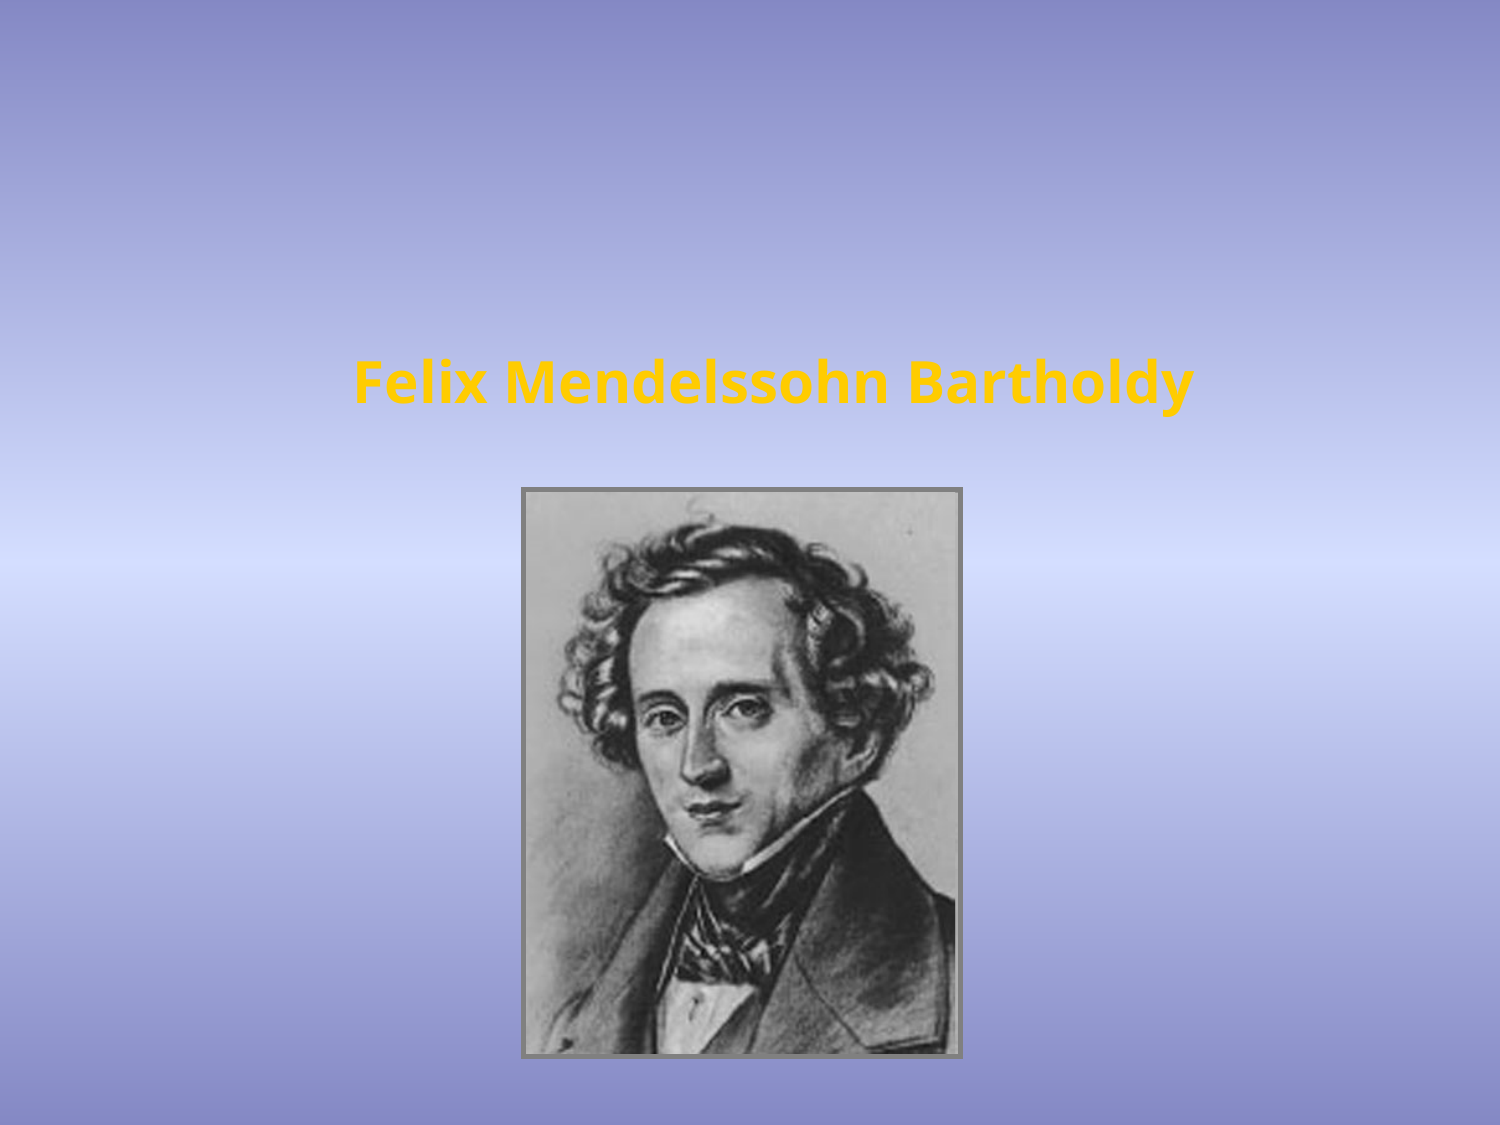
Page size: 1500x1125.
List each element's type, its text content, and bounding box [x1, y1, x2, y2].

picture [525, 491, 959, 1055]
text_box Felix Mendelssohn Bartholdy [218, 337, 1329, 504]
